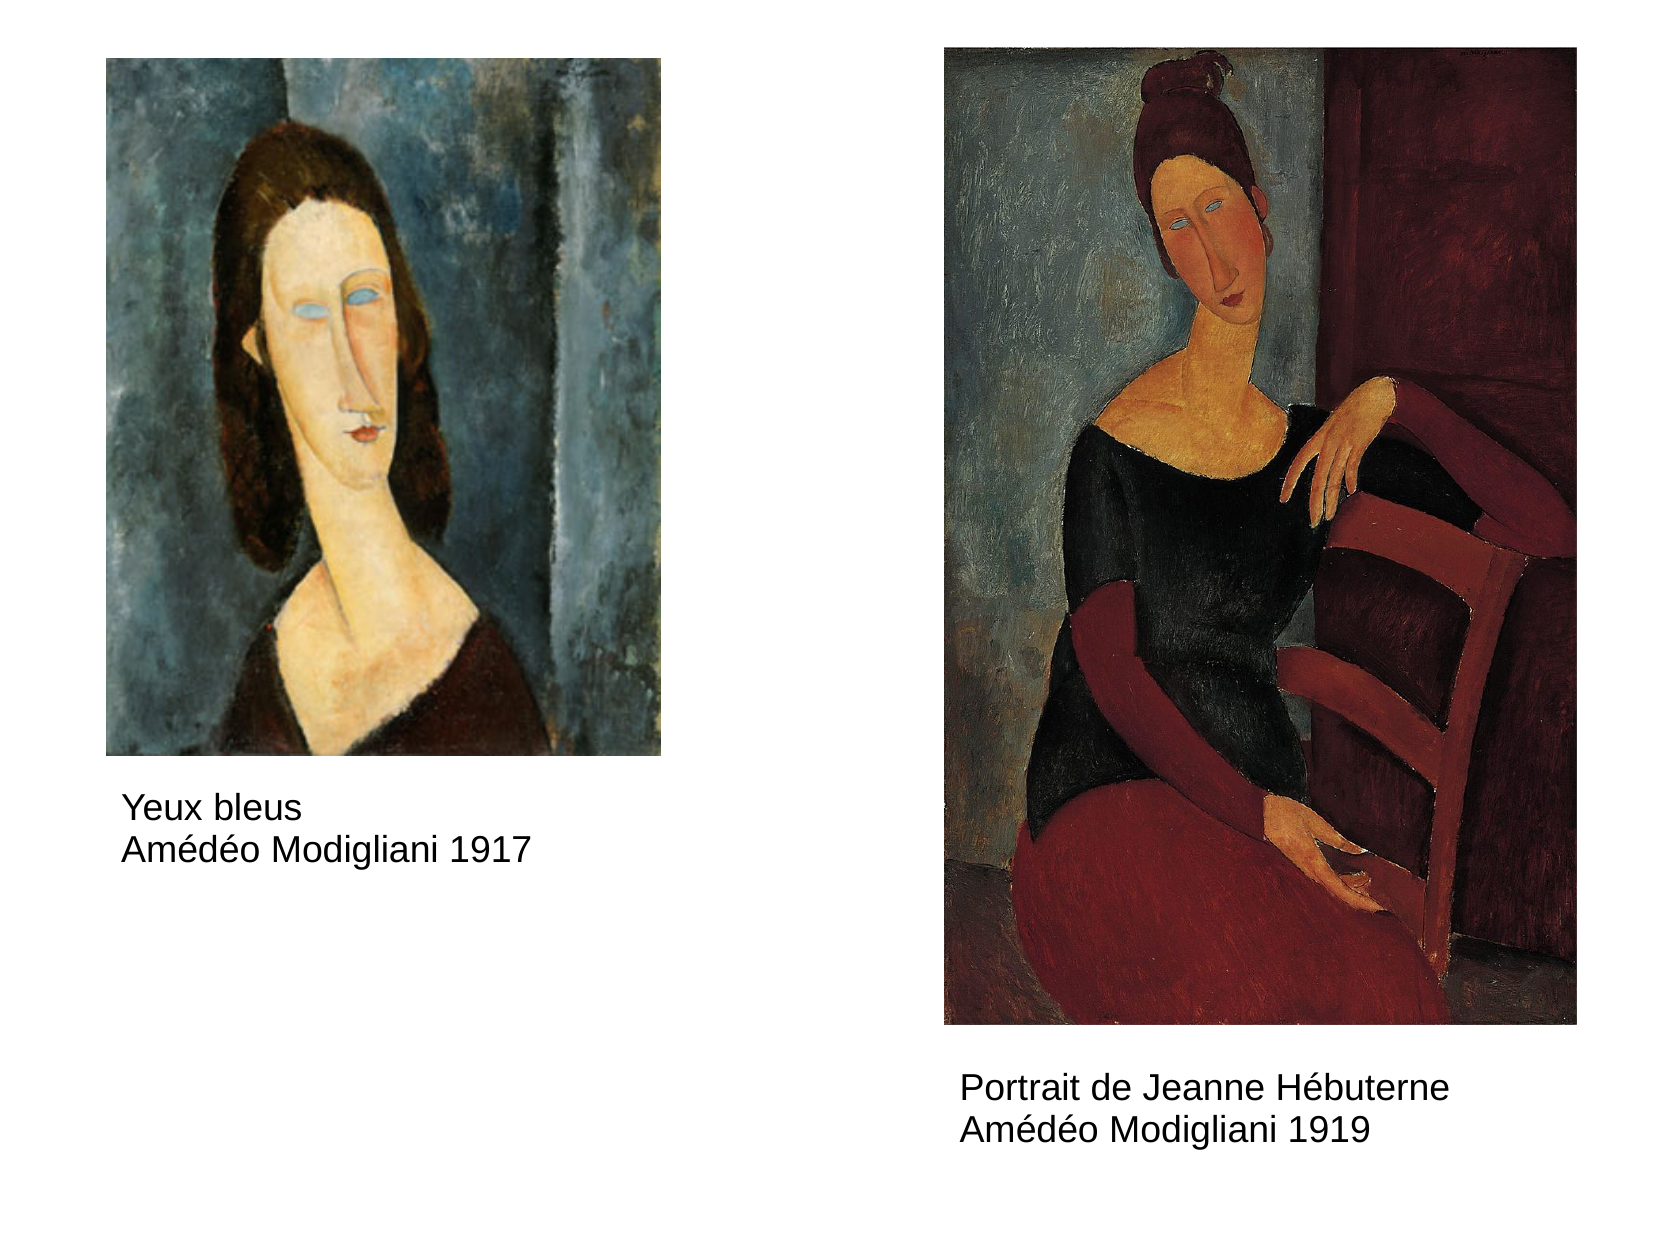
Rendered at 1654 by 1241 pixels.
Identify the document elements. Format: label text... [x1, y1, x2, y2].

text_box Portrait de Jeanne Hébuterne Amédéo Modigliani 1919 [944, 1058, 1489, 1158]
text_box Yeux bleus Amédéo Modigliani 1917 [106, 779, 650, 879]
picture [106, 58, 661, 756]
picture [944, 47, 1577, 1025]
